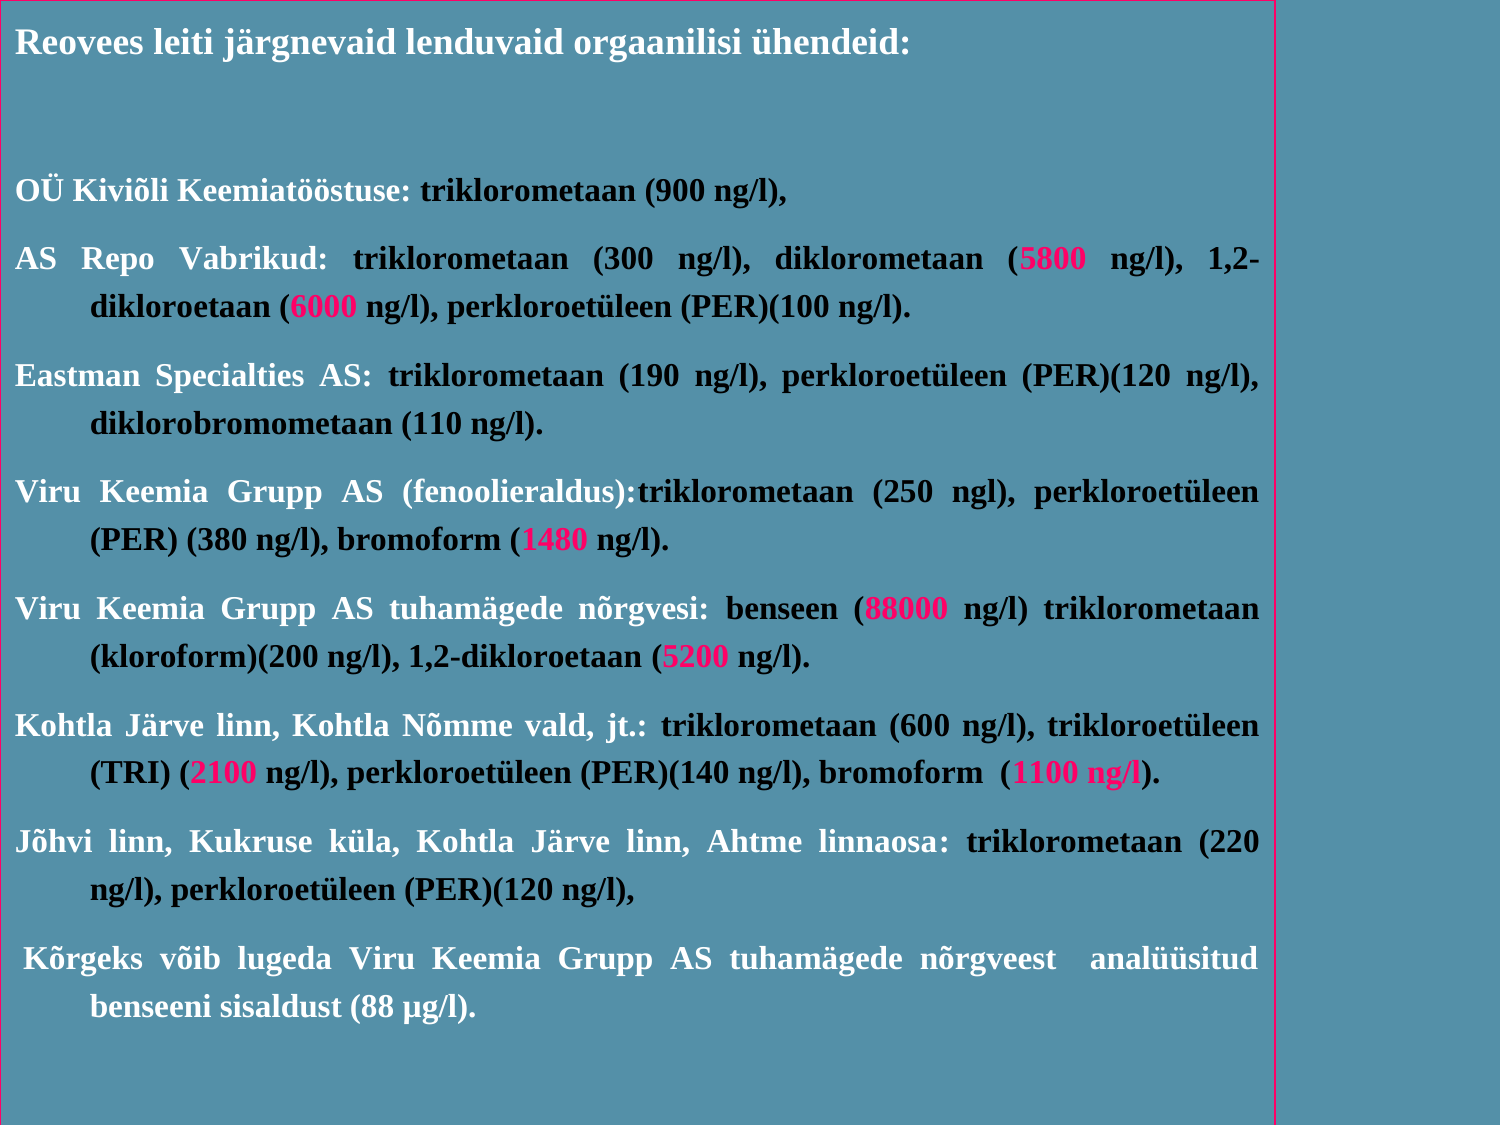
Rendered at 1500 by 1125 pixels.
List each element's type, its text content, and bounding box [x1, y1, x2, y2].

text_box Reovees leiti järgnevaid lenduvaid orgaanilisi ühendeid: OÜ Kiviõli Keemiatööstuse: triklorometaan (900 ng/l), AS Repo Vabrikud: triklorometaan (300 ng/l), diklorometaan (5800 ng/l), 1,2-dikloroetaan (6000 ng/l), perkloroetüleen (PER)(100 ng/l). Eastman Specialties AS: triklorometaan (190 ng/l), perkloroetüleen (PER)(120 ng/l), diklorobromometaan (110 ng/l). Viru Keemia Grupp AS (fenoolieraldus):triklorometaan (250 ngl), perkloroetüleen (PER) (380 ng/l), bromoform (1480 ng/l). Viru Keemia Grupp AS tuhamägede nõrgvesi: benseen (88000 ng/l) triklorometaan (kloroform)(200 ng/l), 1,2-dikloroetaan (5200 ng/l). Kohtla Järve linn, Kohtla Nõmme vald, jt.: triklorometaan (600 ng/l), trikloroetüleen (TRI) (2100 ng/l), perkloroetüleen (PER)(140 ng/l), bromoform (1100 ng/l). Jõhvi linn, Kukruse küla, Kohtla Järve linn, Ahtme linnaosa: triklorometaan (220 ng/l), perkloroetüleen (PER)(120 ng/l), Kõrgeks võib lugeda Viru Keemia Grupp AS tuhamägede nõrgveest analüüsitud benseeni sisaldust (88 µg/l). [0, 0, 1276, 1125]
